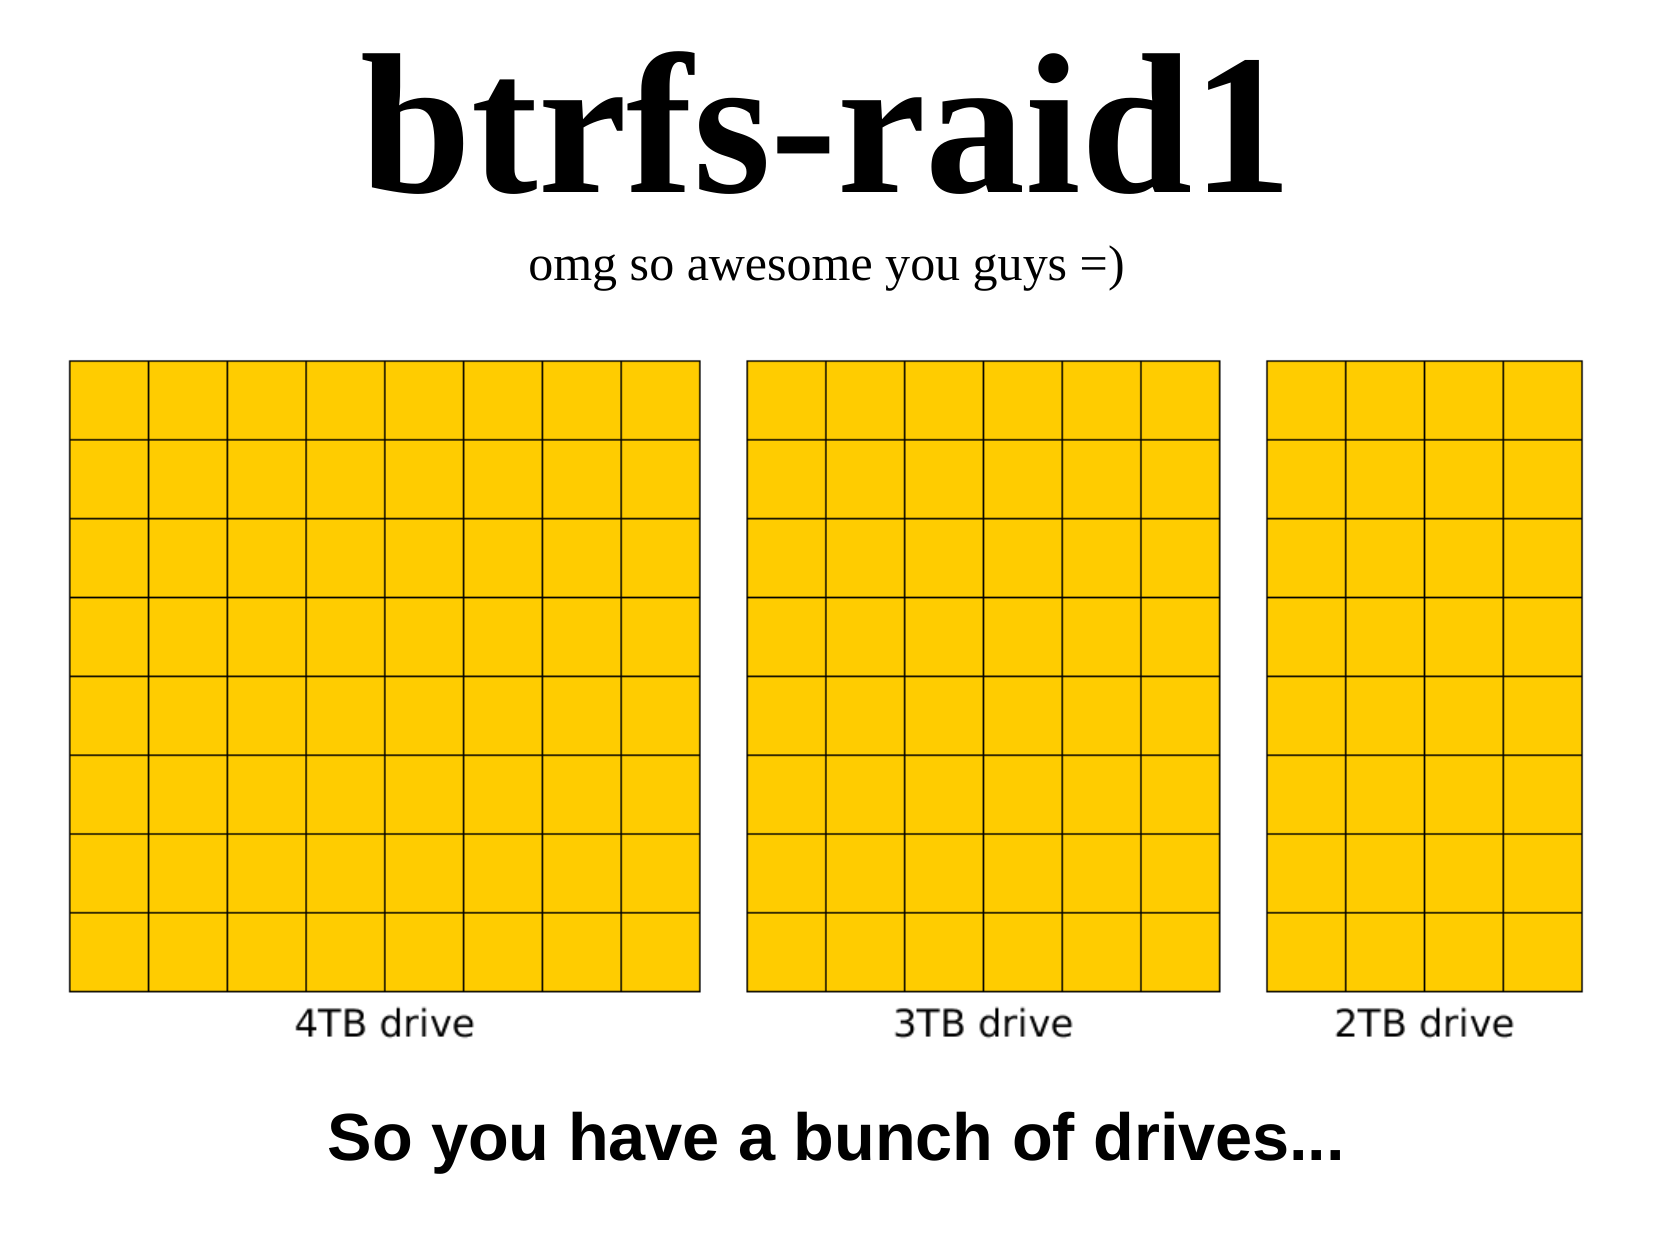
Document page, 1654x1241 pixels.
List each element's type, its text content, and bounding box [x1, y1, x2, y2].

table_header So you have a bunch of drives... [15, 1071, 1635, 1230]
title btrfs-raid1 omg so awesome you guys =) [0, 14, 1654, 292]
picture [0, 329, 1654, 1071]
